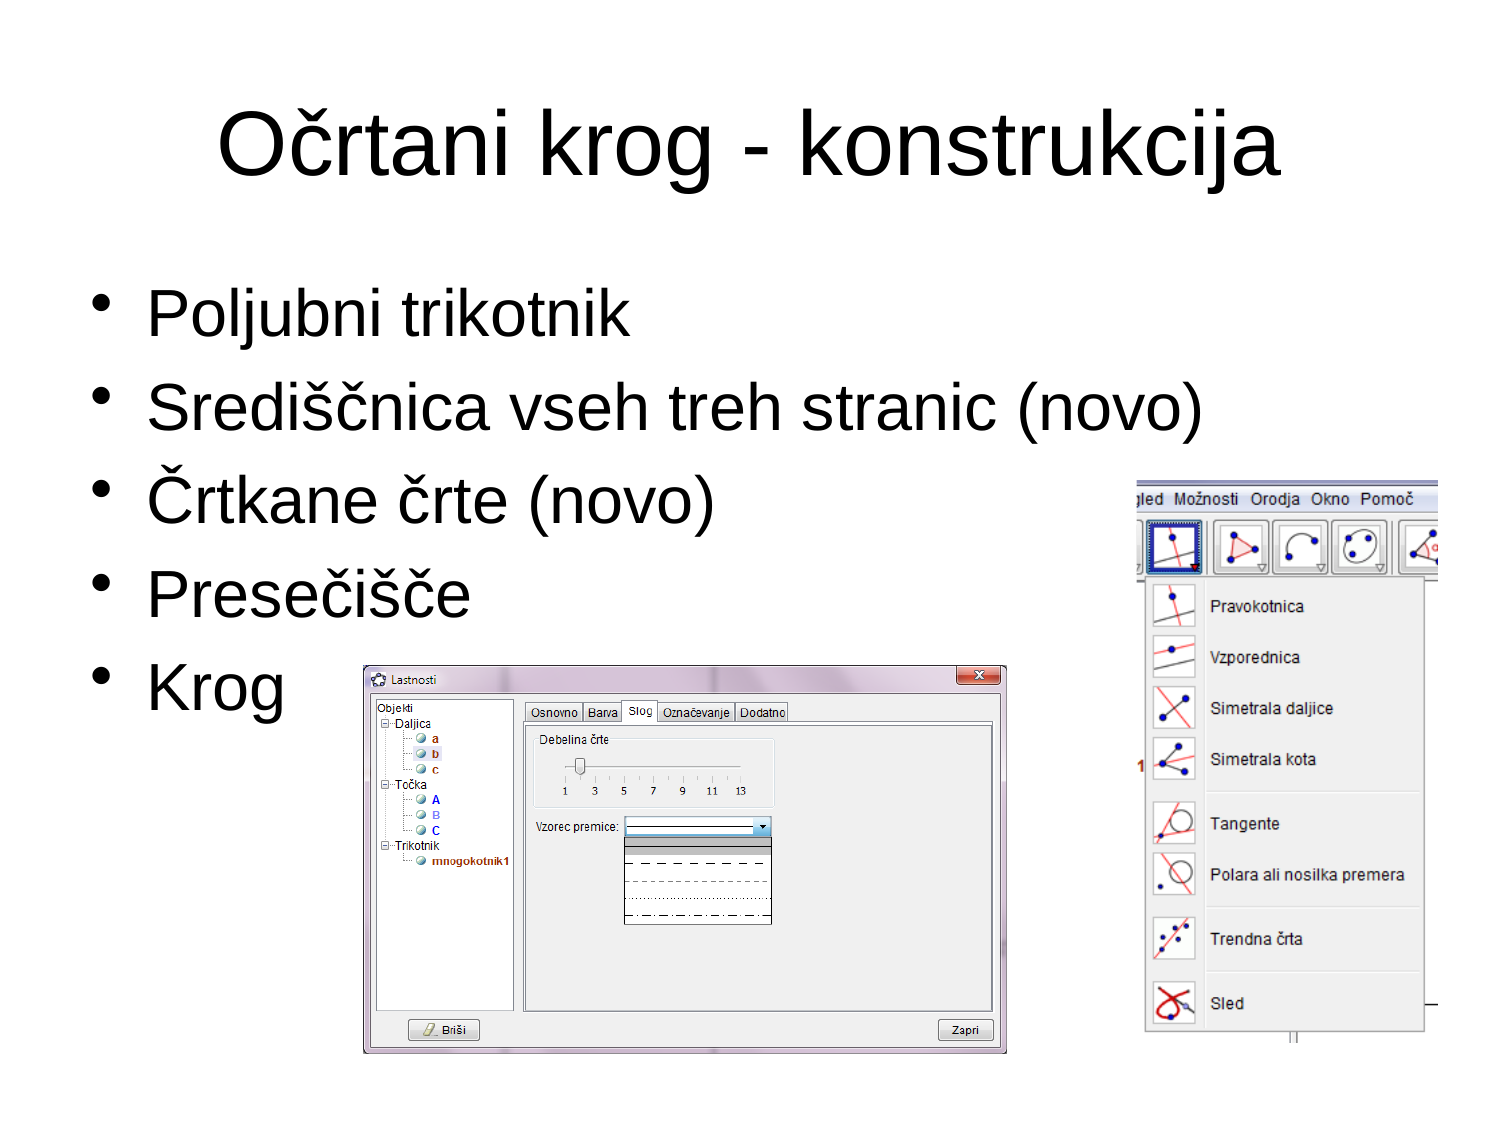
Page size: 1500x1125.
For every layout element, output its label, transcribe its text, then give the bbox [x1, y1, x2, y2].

list Poljubni trikotnik Središčnica vseh treh stranic (novo) Črtkane črte (novo) Presečišče Krog [75, 262, 1425, 1005]
picture [363, 665, 1007, 1055]
title Očrtani krog - konstrukcija [75, 45, 1425, 233]
picture [1136, 480, 1438, 1043]
